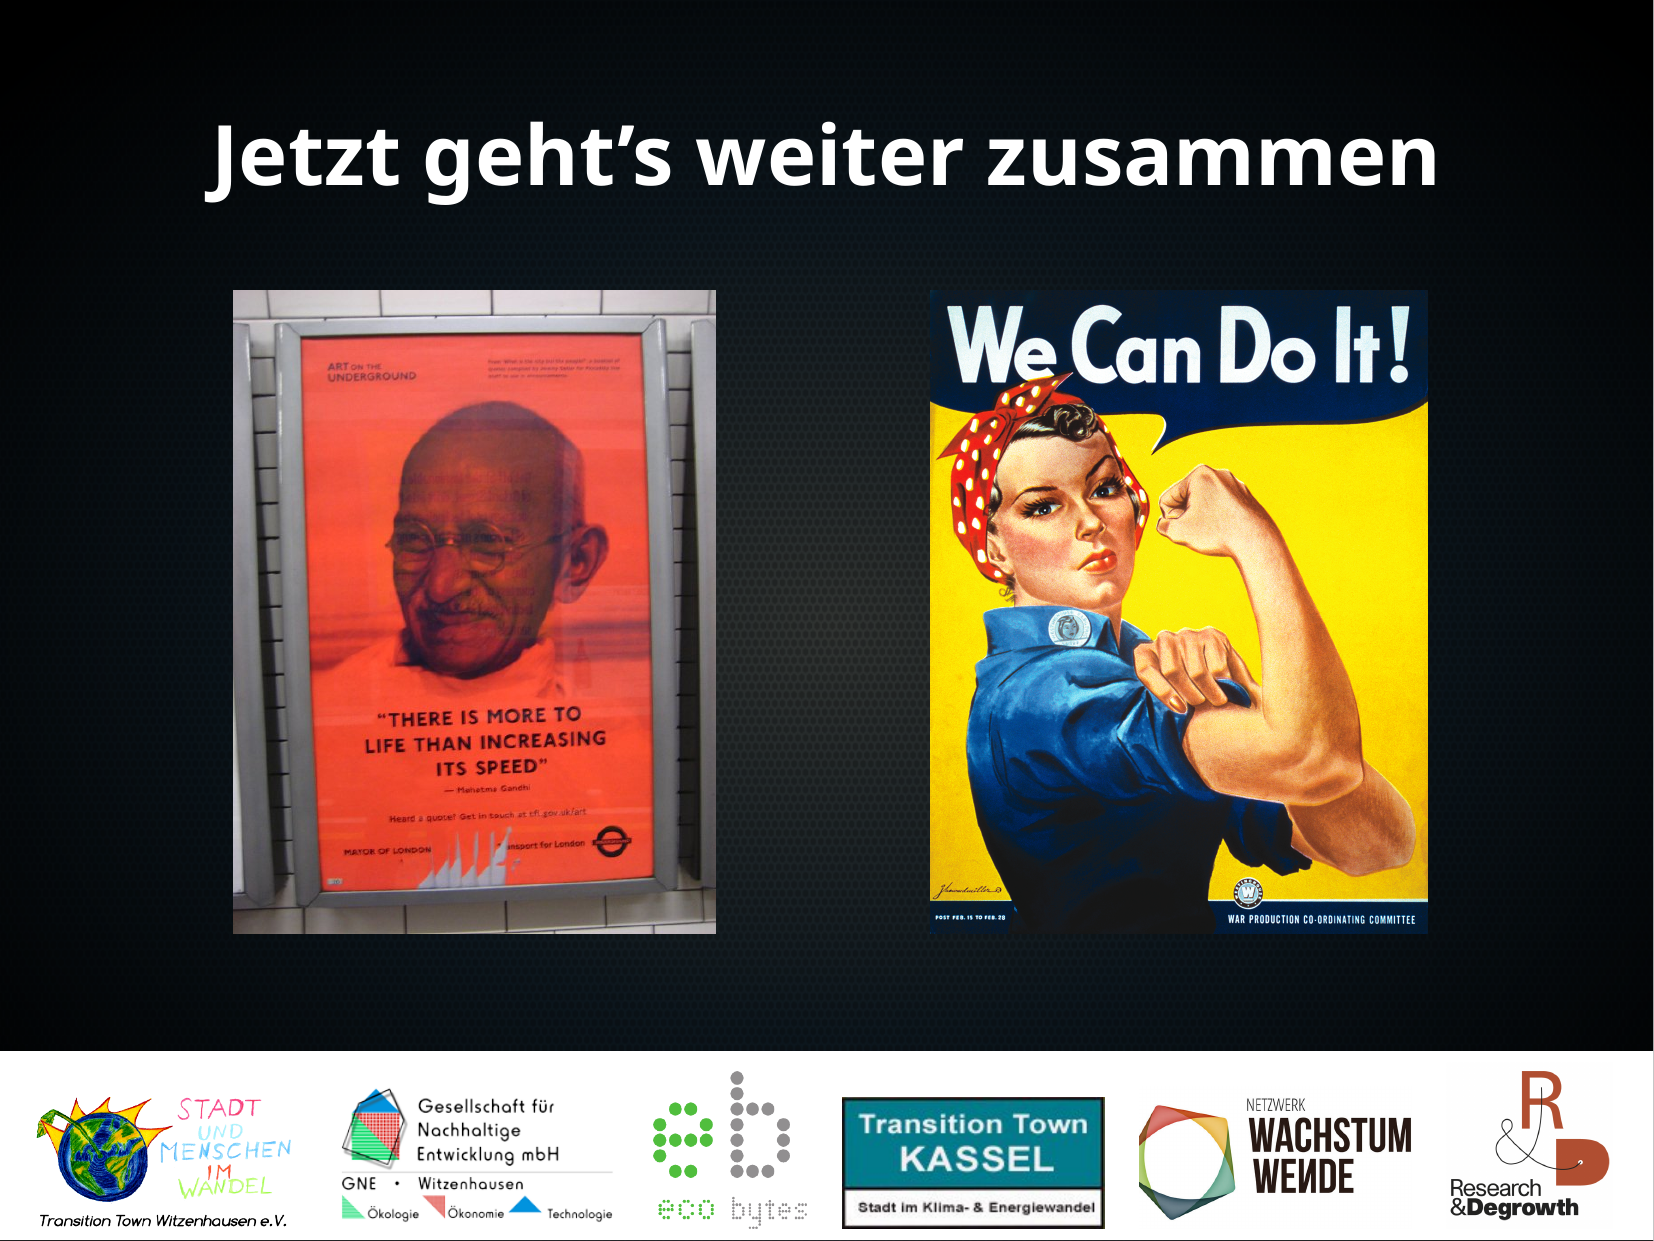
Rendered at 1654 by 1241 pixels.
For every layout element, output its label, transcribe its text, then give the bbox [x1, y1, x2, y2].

text_box [0, 1051, 1654, 1241]
picture [842, 1097, 1105, 1229]
picture [35, 1092, 296, 1229]
picture [1139, 1086, 1412, 1229]
picture [0, 0, 1654, 1051]
picture [330, 1078, 618, 1229]
title Jetzt geht’s weiter zusammen [82, 49, 1571, 257]
picture [1446, 1062, 1613, 1229]
picture [653, 1071, 807, 1229]
